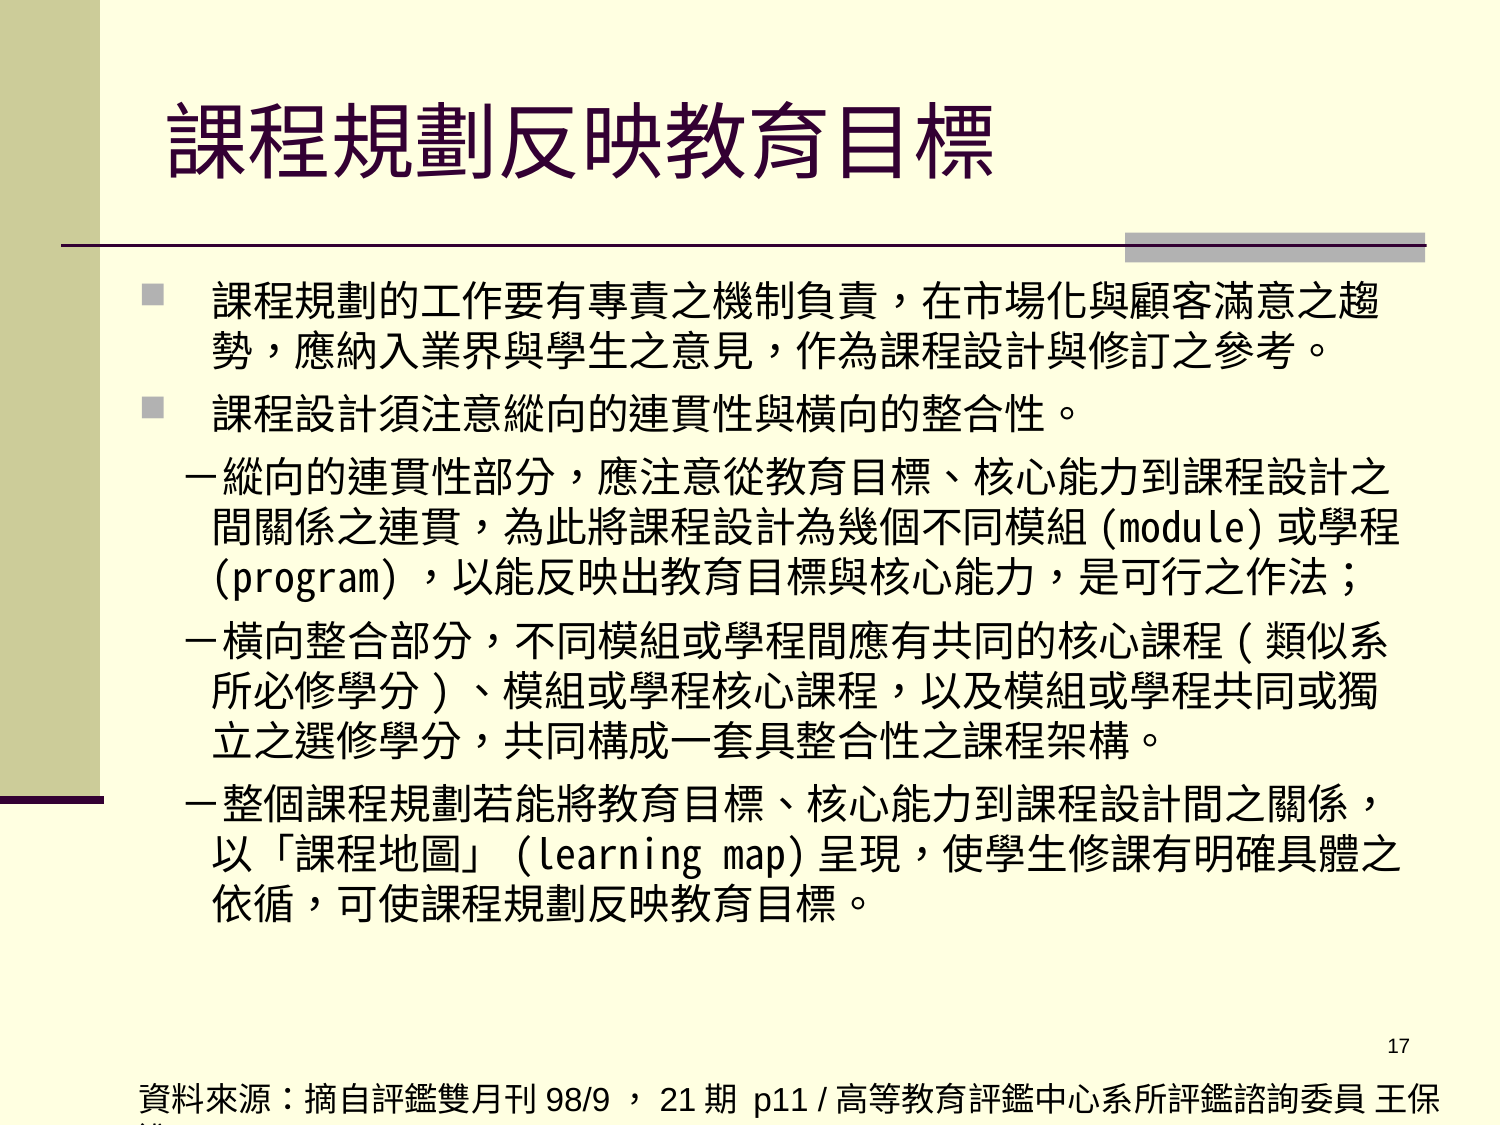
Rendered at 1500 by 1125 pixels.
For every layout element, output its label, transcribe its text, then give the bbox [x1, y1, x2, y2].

title 課程規劃反映教育目標 [150, 45, 1426, 234]
list 課程規劃的工作要有專責之機制負責，在市場化與顧客滿意之趨勢，應納入業界與學生之意見，作為課程設計與修訂之參考。 課程設計須注意縱向的連貫性與橫向的整合性。 －縱向的連貫性部分，應注意從教育目標、核心能力到課程設計之間關係之連貫，為此將課程設計為幾個不同模組(module)或學程(program)，以能反映出教育目標與核心能力，是可行之作法； －橫向整合部分，不同模組或學程間應有共同的核心課程(類似系所必修學分)、模組或學程核心課程，以及模組或學程共同或獨立之選修學分，共同構成一套具整合性之課程架構。 －整個課程規劃若能將教育目標、核心能力到課程設計間之關係，以「課程地圖」(learning map)呈現，使學生修課有明確具體之依循，可使課程規劃反映教育目標。 [123, 267, 1423, 1011]
text_box 資料來源：摘自評鑑雙月刊98/9，21期 p11 /高等教育評鑑中心系所評鑑諮詢委員 王保進 [123, 1070, 1459, 1125]
